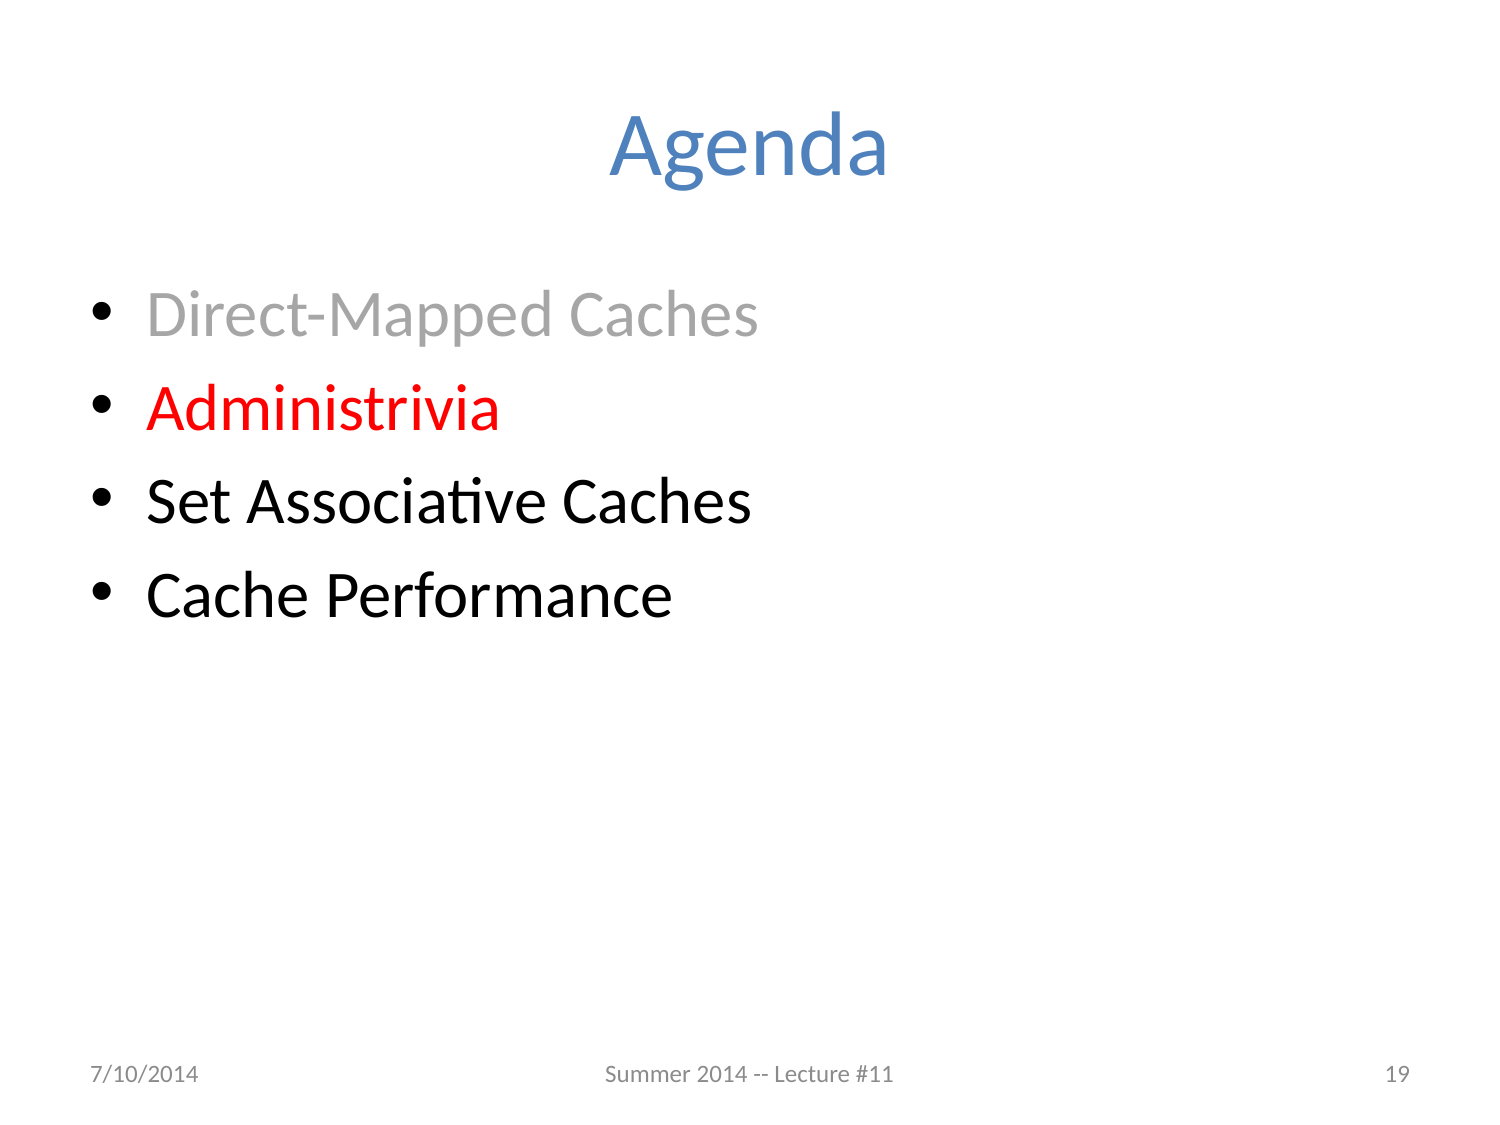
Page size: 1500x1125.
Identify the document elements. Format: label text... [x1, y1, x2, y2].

footer Summer 2014 -- Lecture #11 [512, 1042, 988, 1103]
slide_number 7/10/2014 [75, 1042, 425, 1103]
list Direct-Mapped Caches Administrivia Set Associative Caches Cache Performance [75, 262, 1425, 1073]
slide_number <number> [1074, 1042, 1425, 1103]
title Agenda [75, 45, 1425, 233]
